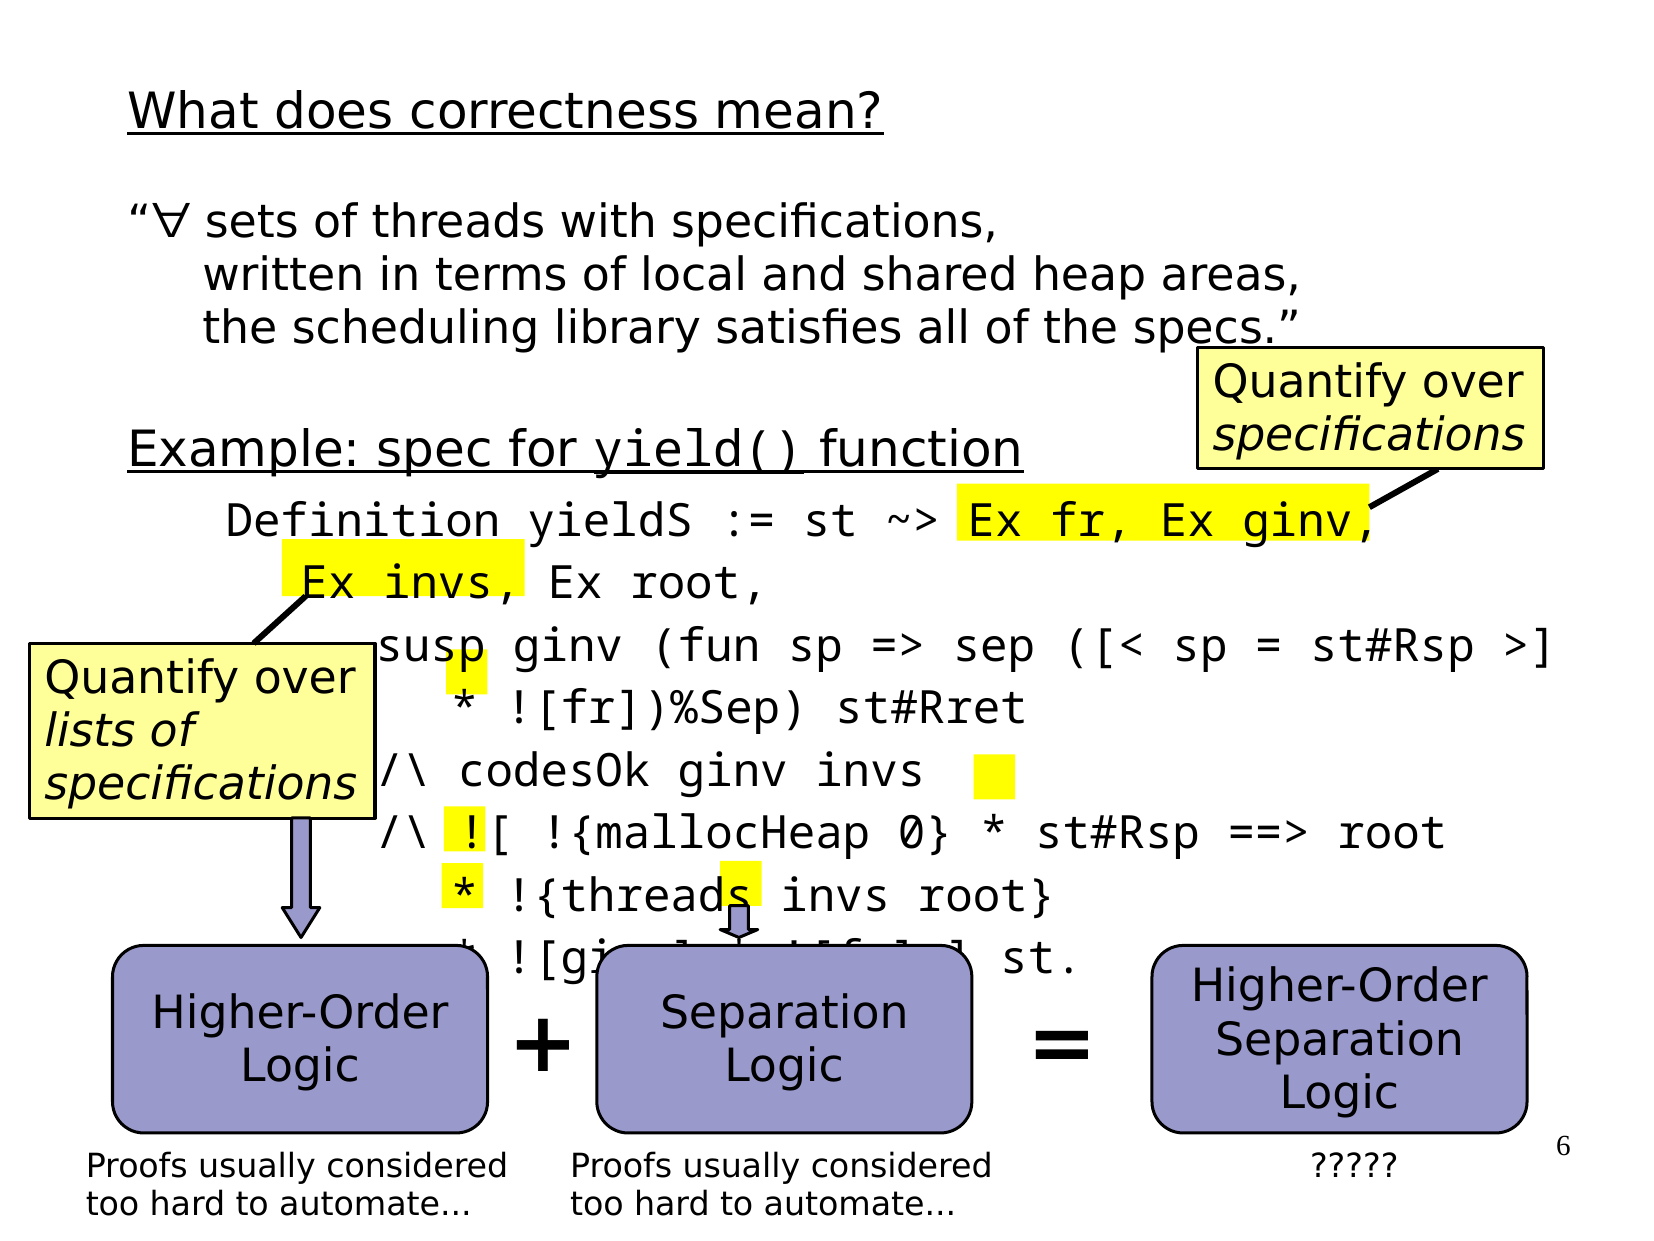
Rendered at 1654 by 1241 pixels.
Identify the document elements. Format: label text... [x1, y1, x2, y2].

text_box [720, 905, 758, 938]
text_box Higher-Order Logic [112, 945, 488, 1133]
text_box What does correctness mean? [112, 75, 1538, 149]
text_box Higher-Order Separation Logic [1151, 945, 1528, 1133]
text_box Example: spec for yield() function [112, 405, 1538, 483]
text_box Quantify over specifications [1197, 363, 1544, 469]
text_box Proofs usually considered too hard to automate... [555, 1138, 1043, 1231]
text_box ????? [1110, 1138, 1599, 1193]
text_box “∀ sets of threads with specifications, written in terms of local and shared heap areas, the scheduling library satisfies all of the specs.” [112, 187, 1576, 363]
text_box [282, 817, 320, 938]
text_box Quantify over lists of specifications [29, 643, 210, 819]
text_box Proofs usually considered too hard to automate... [71, 1138, 555, 1231]
text_box = [1013, 987, 1089, 1100]
text_box Separation Logic [596, 945, 972, 1133]
text_box Definition yieldS := st ~> Ex fr, Ex ginv, Ex invs, Ex root, susp ginv (fun sp => sep ([< sp = st#Rsp >] * ![fr])%Sep) st#Rret /\ codesOk ginv invs /\ ![ !{mallocHeap 0} * st#Rsp ==> root * !{threads invs root} * ![ginv] * ![fr] ] st. [210, 479, 1601, 921]
text_box + [493, 987, 569, 1100]
